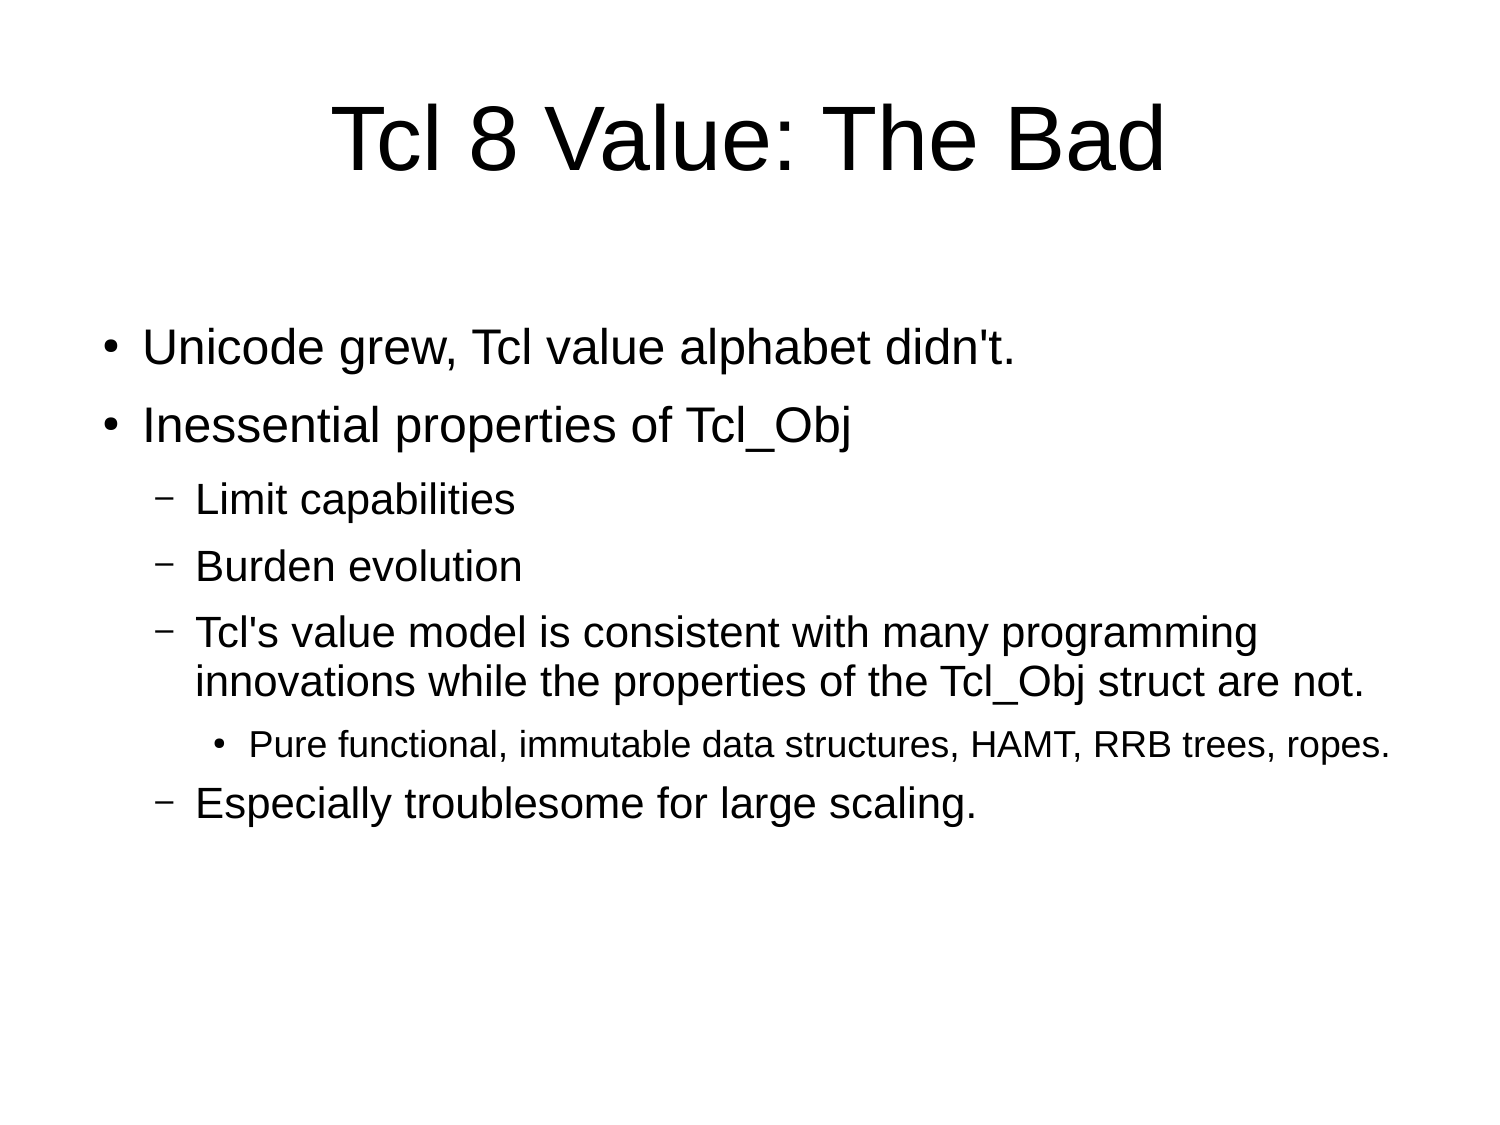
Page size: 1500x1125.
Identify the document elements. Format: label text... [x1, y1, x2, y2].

title Tcl 8 Value: The Bad [75, 44, 1425, 233]
list Unicode grew, Tcl value alphabet didn't. Inessential properties of Tcl_Obj Limit capabilities Burden evolution Tcl's value model is consistent with many programming innovations while the properties of the Tcl_Obj struct are not. Pure functional, immutable data structures, HAMT, RRB trees, ropes. Especially troublesome for large scaling. [88, 319, 1439, 972]
